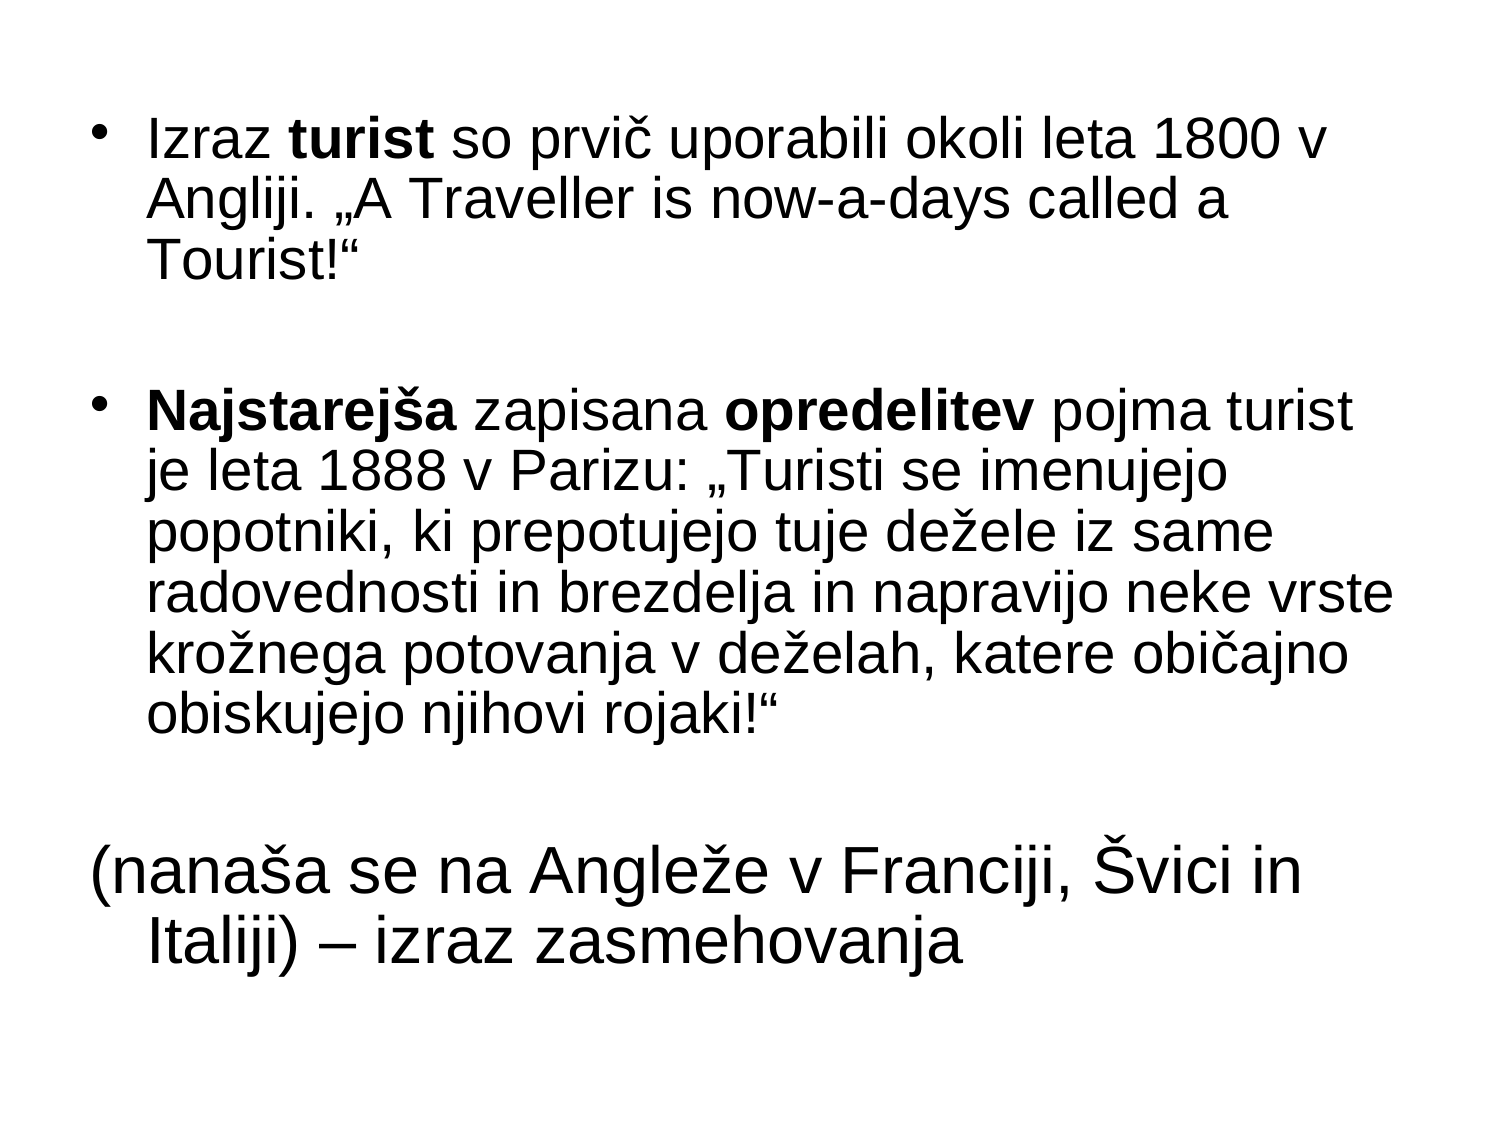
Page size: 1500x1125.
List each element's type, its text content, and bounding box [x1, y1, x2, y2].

list Izraz turist so prvič uporabili okoli leta 1800 v Angliji. „A Traveller is now-a-days called a Tourist!“ Najstarejša zapisana opredelitev pojma turist je leta 1888 v Parizu: „Turisti se imenujejo popotniki, ki prepotujejo tuje dežele iz same radovednosti in brezdelja in napravijo neke vrste krožnega potovanja v deželah, katere običajno obiskujejo njihovi rojaki!“ (nanaša se na Angleže v Franciji, Švici in Italiji) – izraz zasmehovanja [75, 101, 1426, 1083]
